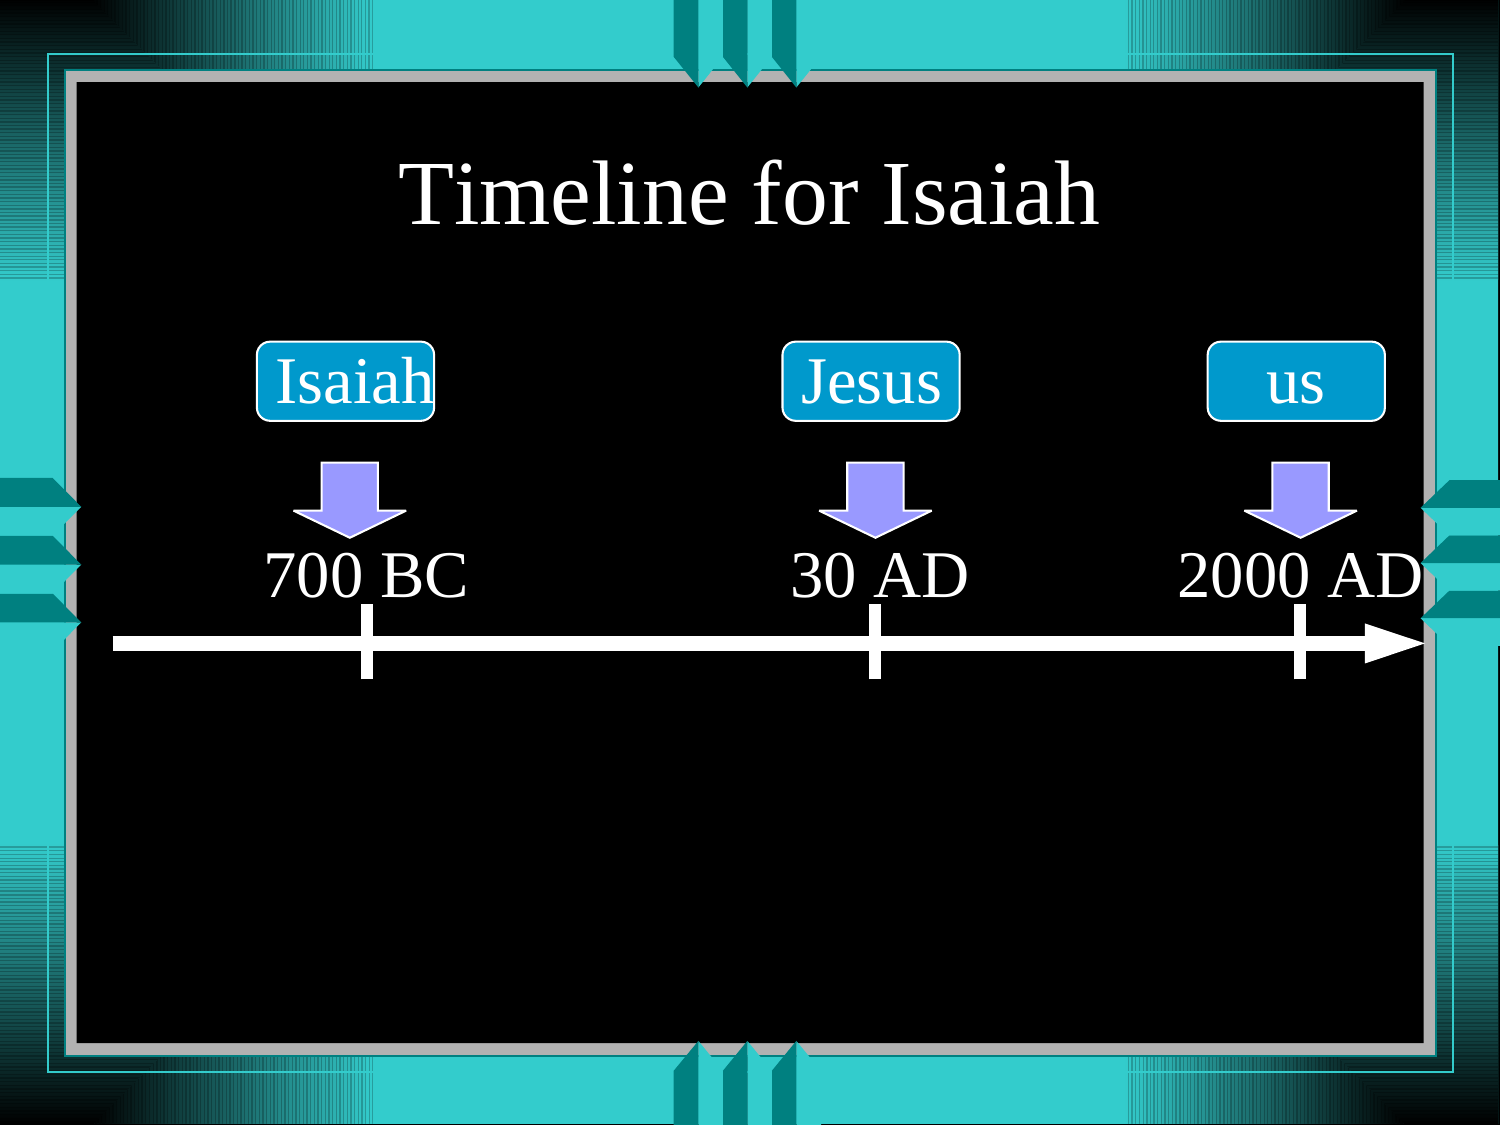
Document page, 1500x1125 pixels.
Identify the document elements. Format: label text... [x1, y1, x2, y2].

text_box [819, 462, 932, 530]
text_box 700 BC [248, 530, 549, 620]
text_box 2000 AD [1162, 530, 1463, 626]
text_box 30 AD [775, 530, 1076, 620]
text_box Isaiah [256, 341, 435, 421]
text_box Jesus [782, 341, 960, 421]
text_box [293, 462, 407, 530]
title Timeline for Isaiah [112, 99, 1388, 288]
text_box [1244, 462, 1357, 530]
text_box us [1207, 341, 1385, 421]
